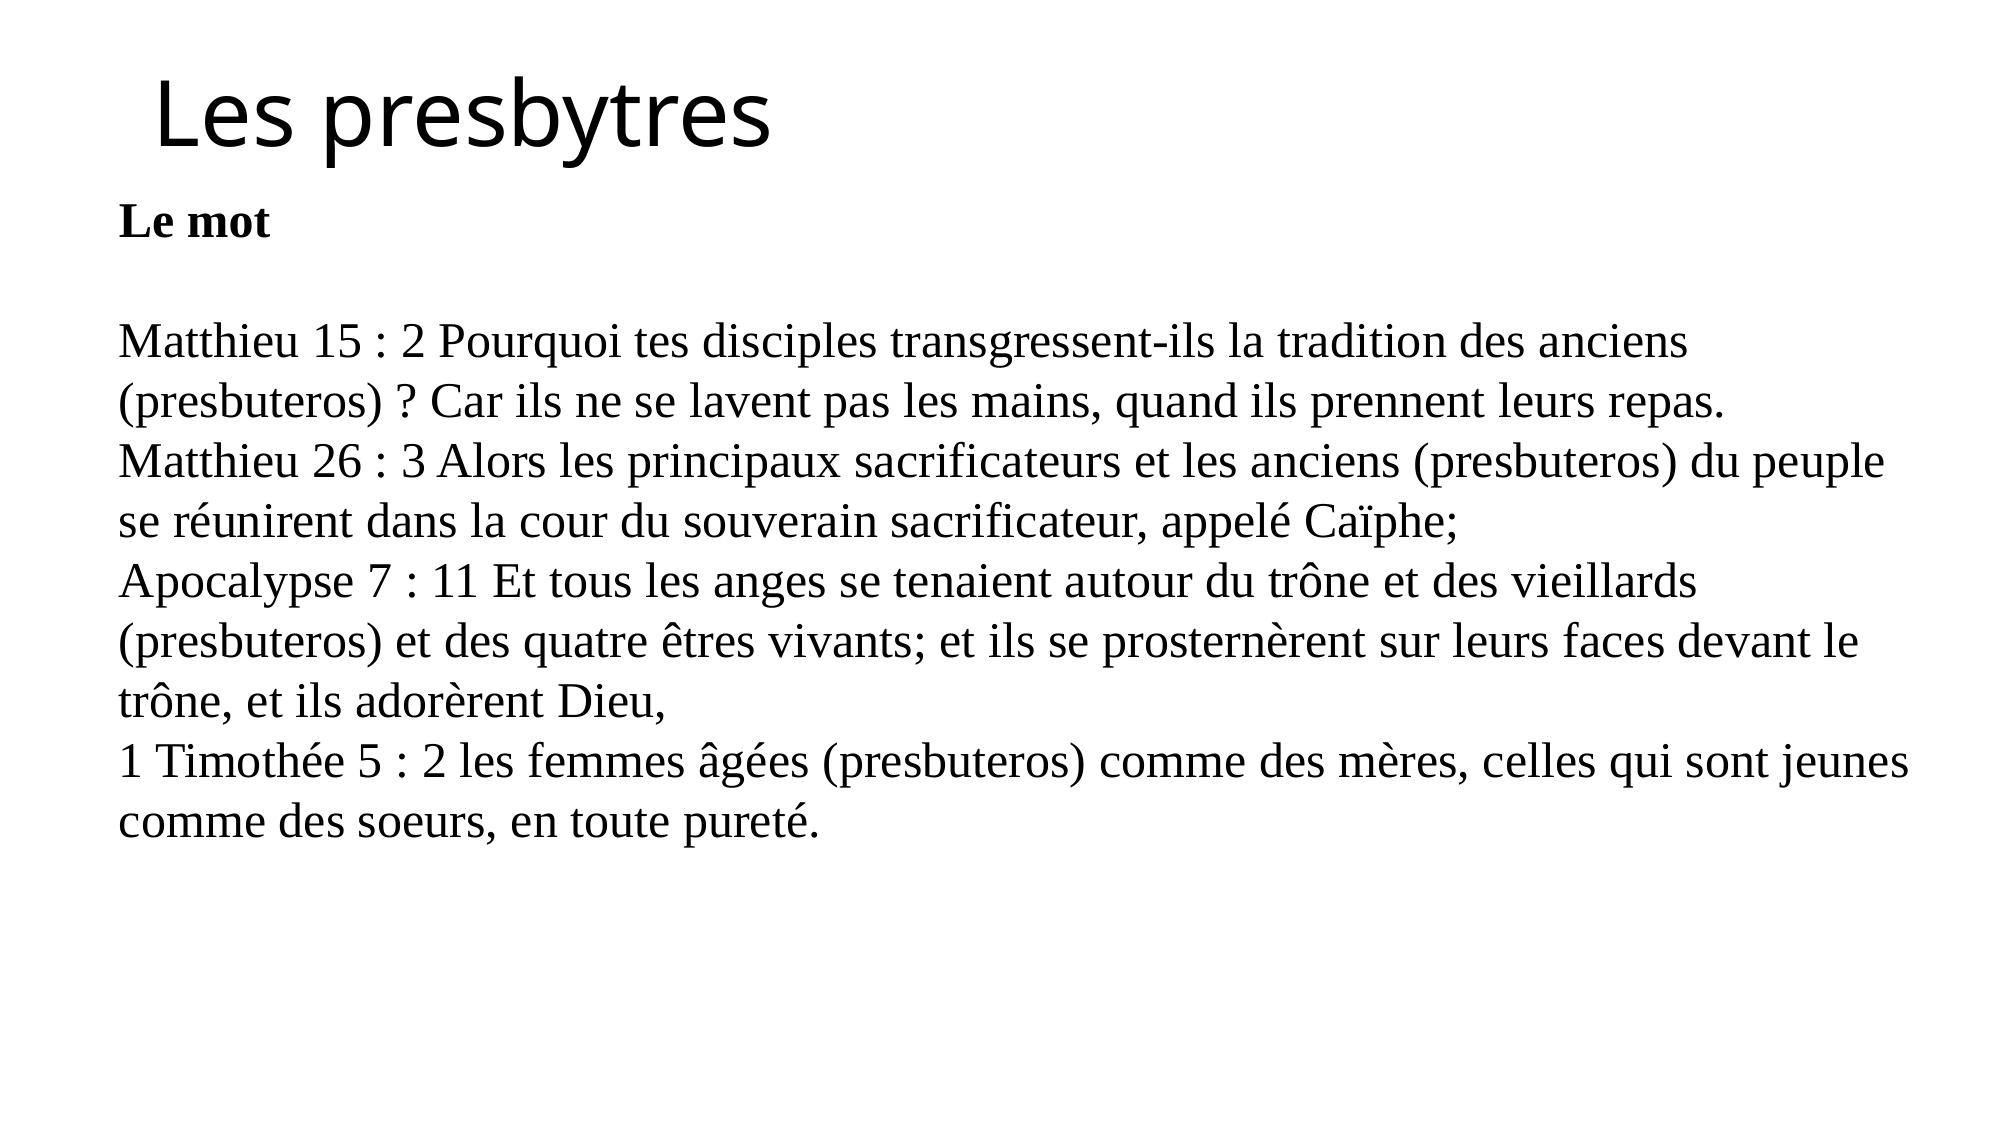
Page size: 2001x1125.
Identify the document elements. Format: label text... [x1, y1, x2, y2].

text_box Les presbytres [137, 59, 1863, 202]
text_box Le mot Matthieu 15 : 2 Pourquoi tes disciples transgressent-ils la tradition des anciens (presbuteros) ? Car ils ne se lavent pas les mains, quand ils prennent leurs repas. Matthieu 26 : 3 Alors les principaux sacrificateurs et les anciens (presbuteros) du peuple se réunirent dans la cour du souverain sacrificateur, appelé Caïphe; Apocalypse 7 : 11 Et tous les anges se tenaient autour du trône et des vieillards (presbuteros) et des quatre êtres vivants; et ils se prosternèrent sur leurs faces devant le trône, et ils adorèrent Dieu, 1 Timothée 5 : 2 les femmes âgées (presbuteros) comme des mères, celles qui sont jeunes comme des soeurs, en toute pureté. [103, 180, 1955, 863]
